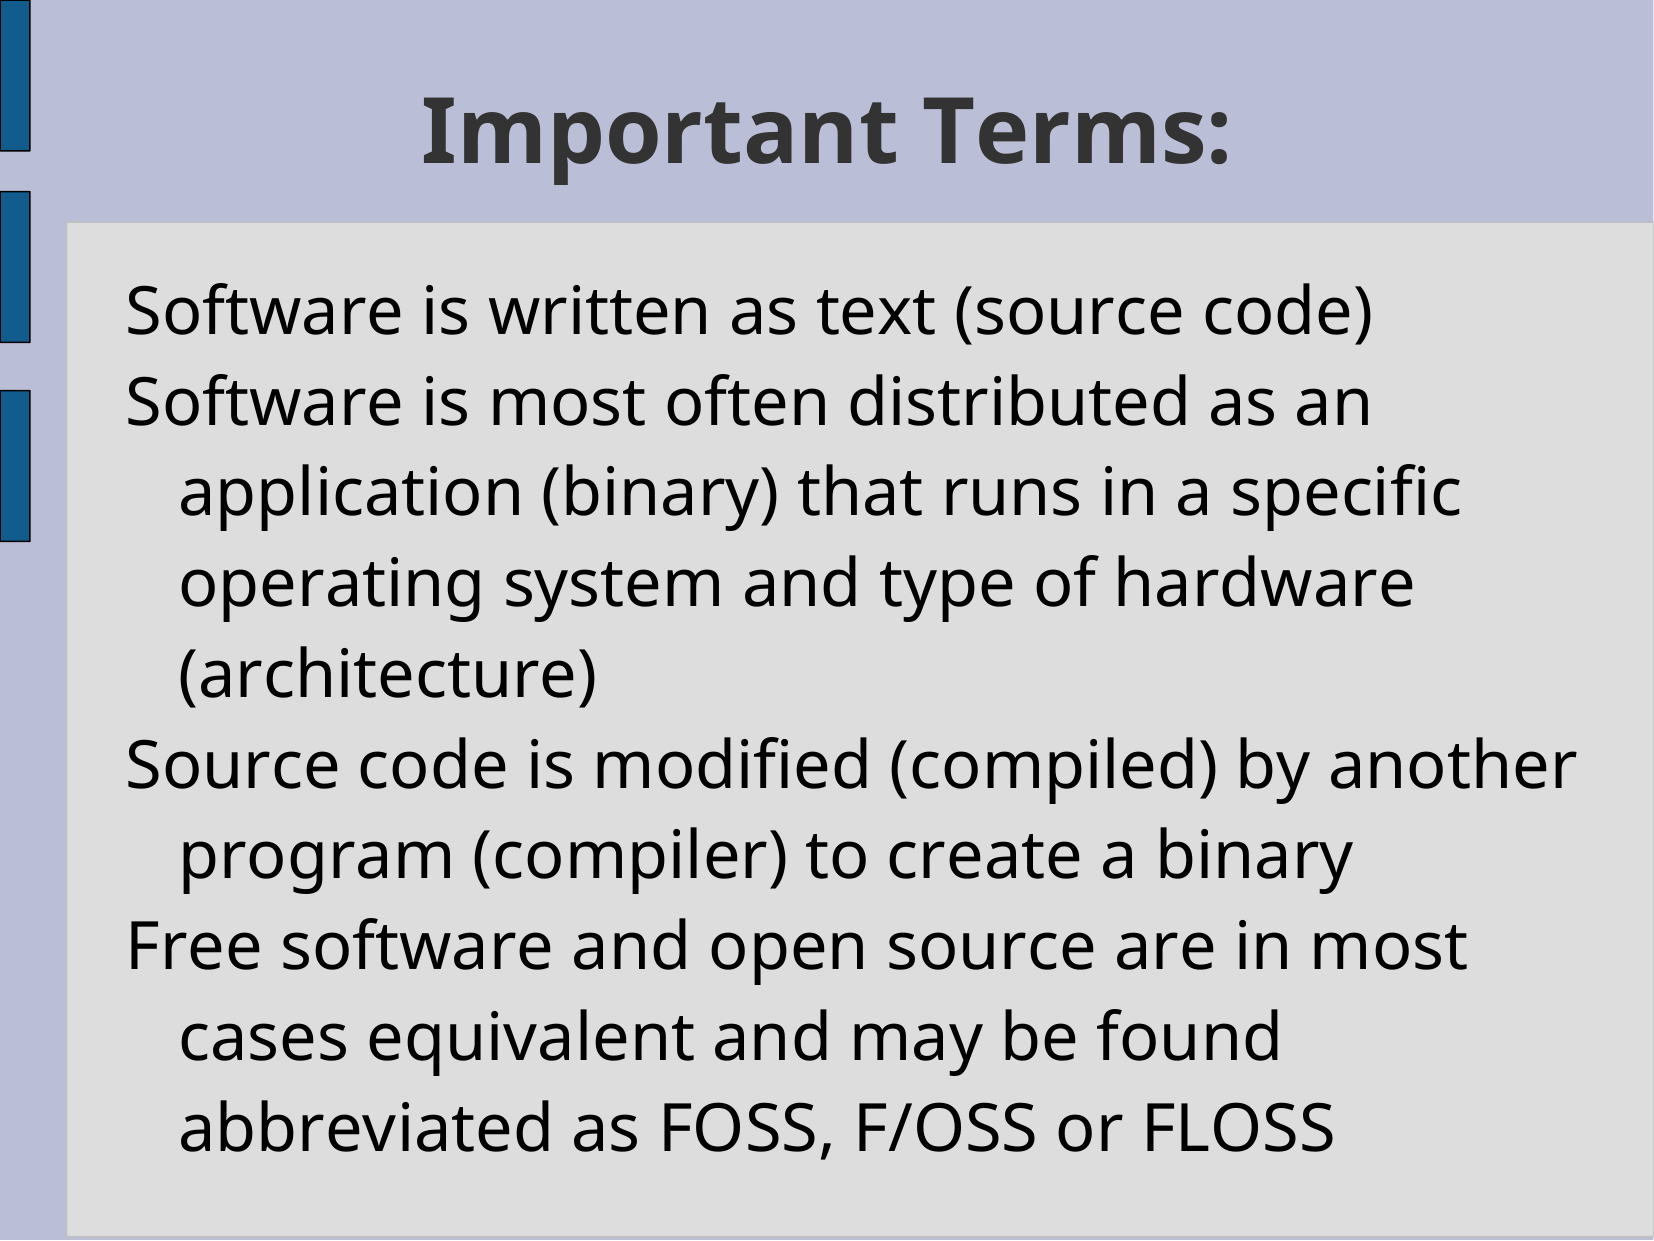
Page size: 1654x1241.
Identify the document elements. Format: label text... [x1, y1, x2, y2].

list Software is written as text (source code) Software is most often distributed as an application (binary) that runs in a specific operating system and type of hardware (architecture) Source code is modified (compiled) by another program (compiler) to create a binary Free software and open source are in most cases equivalent and may be found abbreviated as FOSS, F/OSS or FLOSS [107, 262, 1588, 1104]
title Important Terms: [121, 54, 1534, 201]
